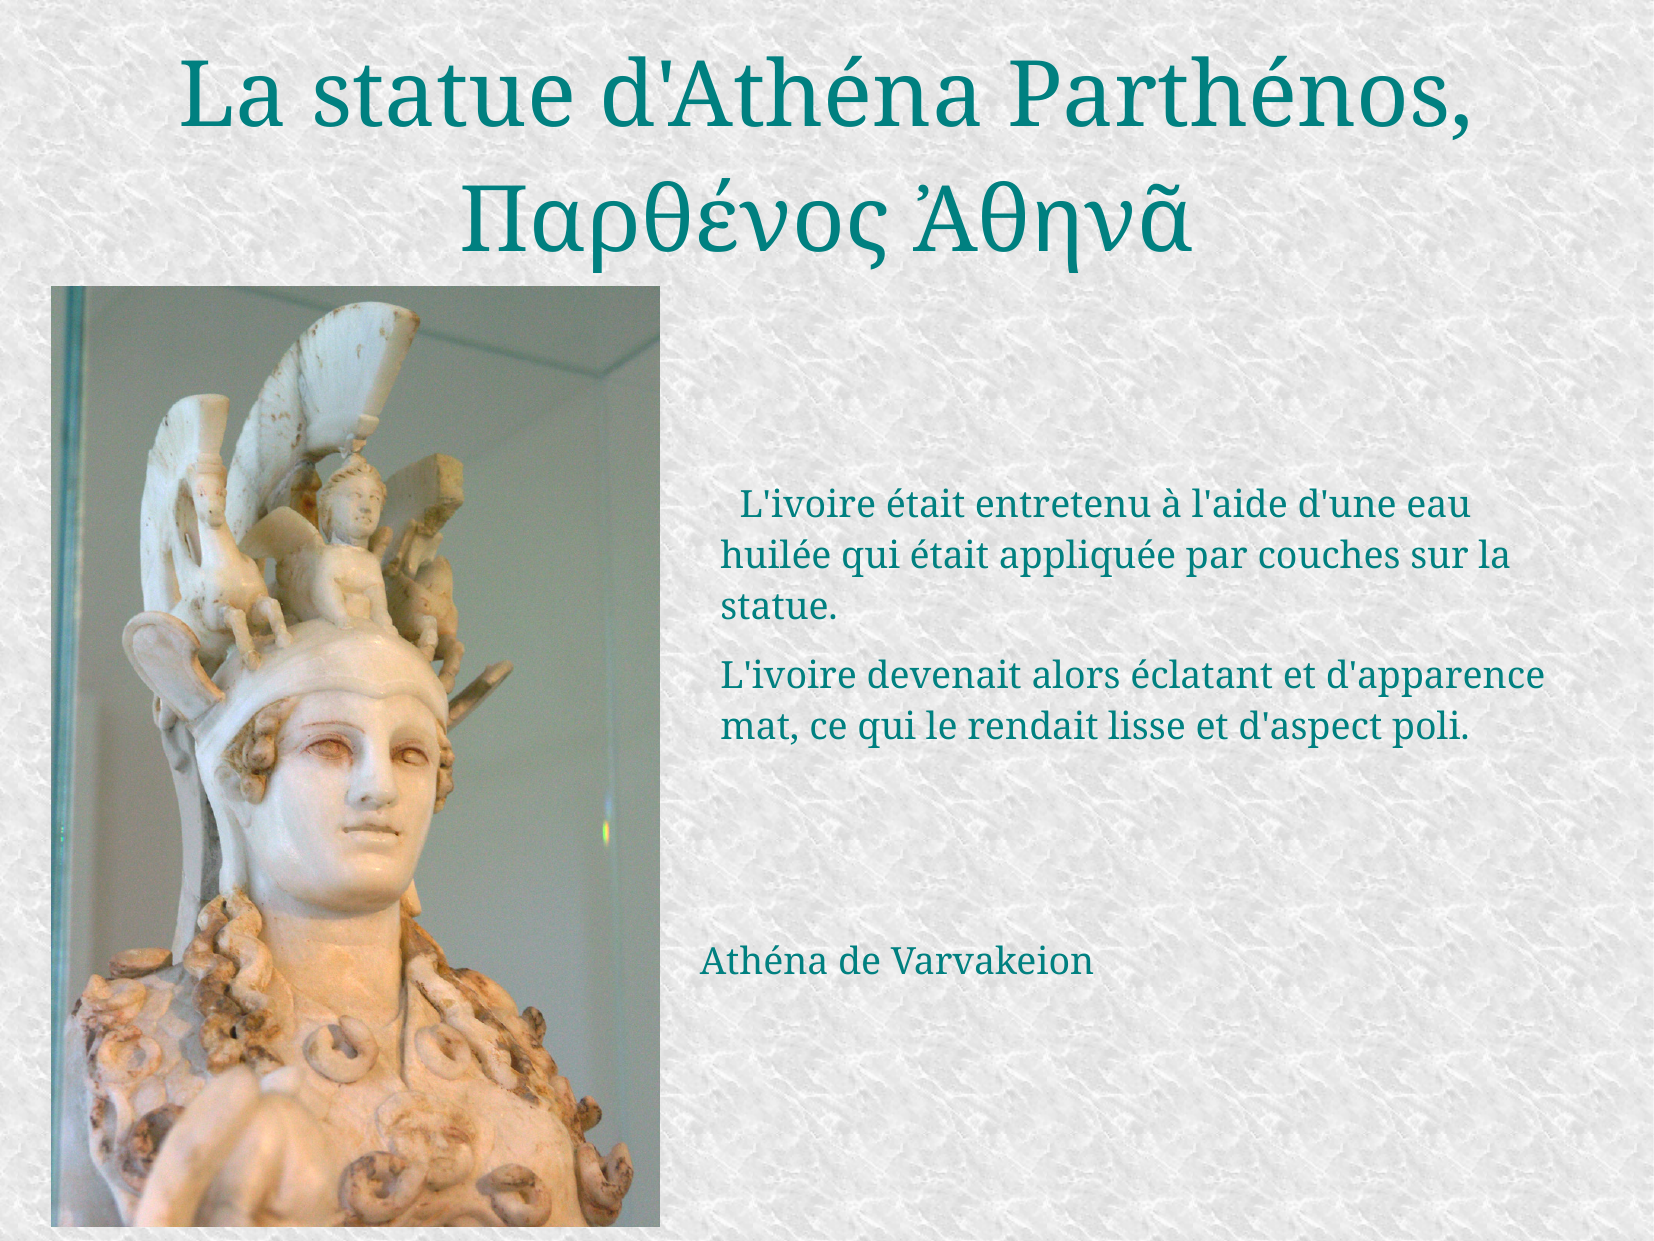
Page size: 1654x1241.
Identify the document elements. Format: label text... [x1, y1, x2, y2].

text_box L'ivoire était entretenu à l'aide d'une eau huilée qui était appliquée par couches sur la statue. L'ivoire devenait alors éclatant et d'apparence mat, ce qui le rendait lisse et d'aspect poli. [720, 477, 1583, 697]
title La statue d'Athéna Parthénos, Παρθένος Ἀθηνᾶ [82, 29, 1571, 277]
text_box Athéna de Varvakeion [685, 927, 1146, 993]
picture [0, 0, 1654, 1241]
